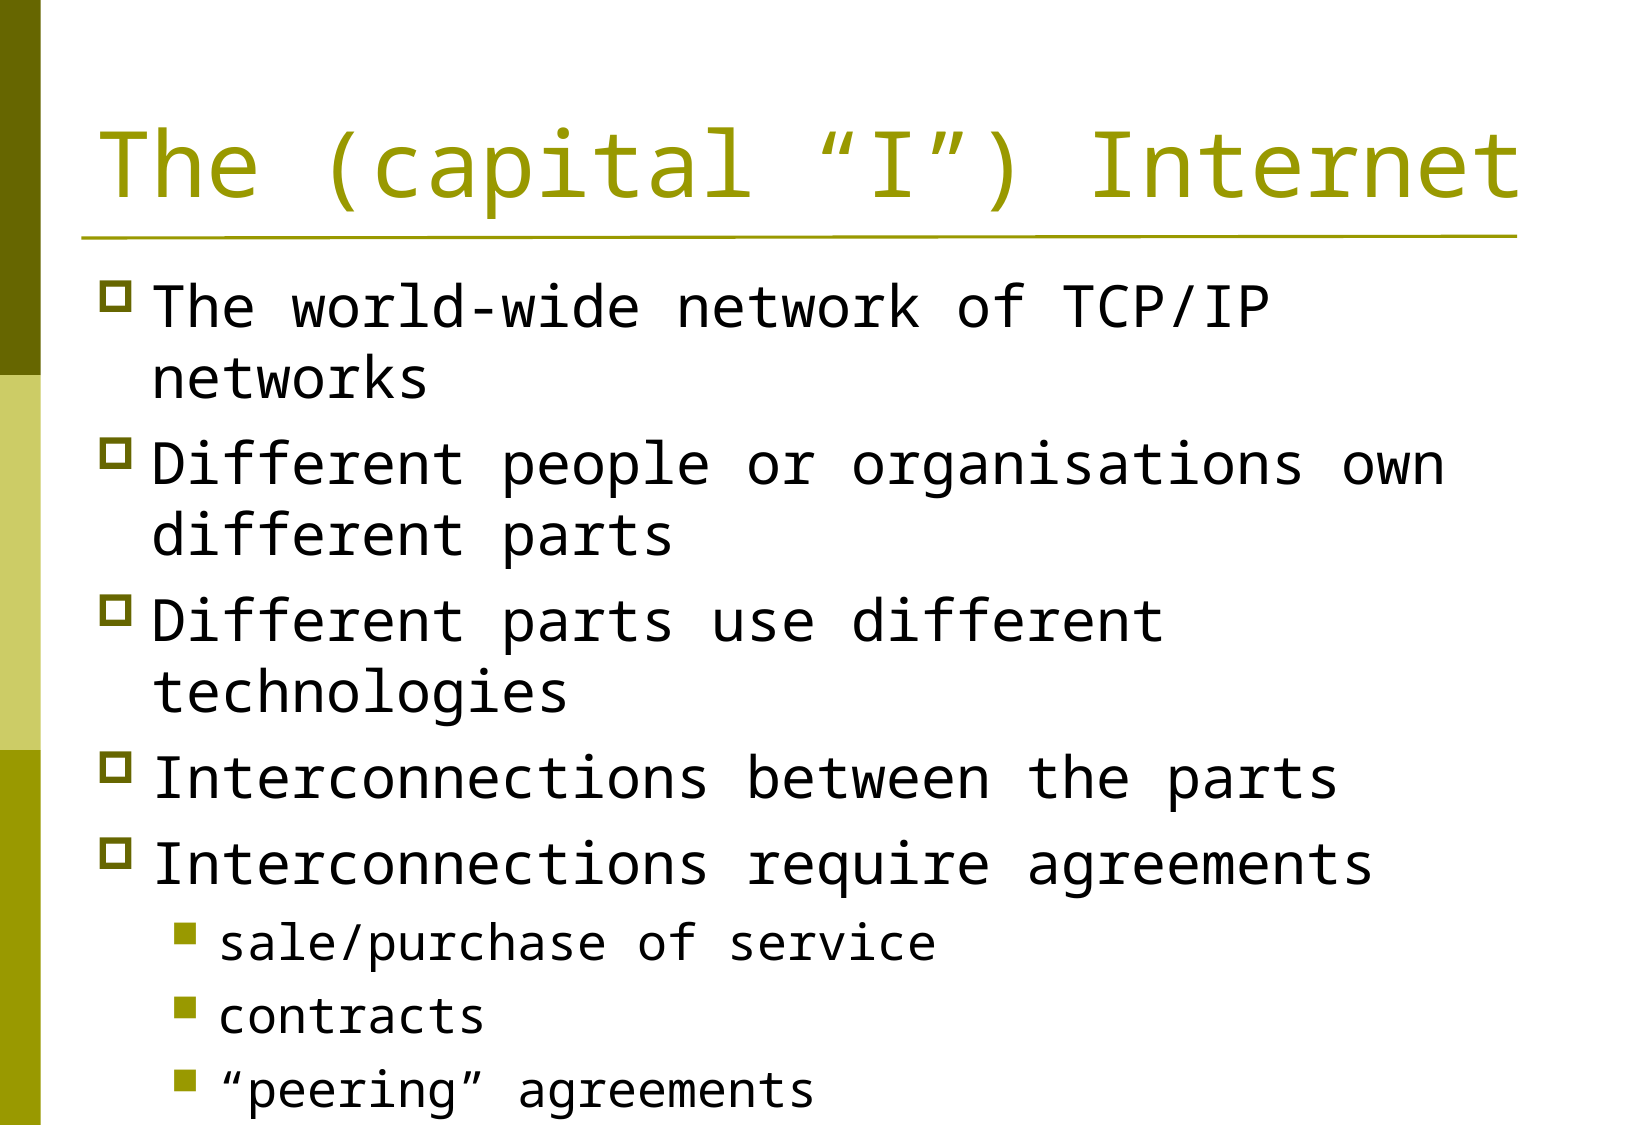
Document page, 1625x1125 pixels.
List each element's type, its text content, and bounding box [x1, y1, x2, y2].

list The world-wide network of TCP/IP networks Different people or organisations own different parts Different parts use different technologies Interconnections between the parts Interconnections require agreements sale/purchase of service contracts “peering” agreements No central control or management [81, 262, 1544, 1006]
title The (capital “I”) Internet [81, 3, 1544, 233]
